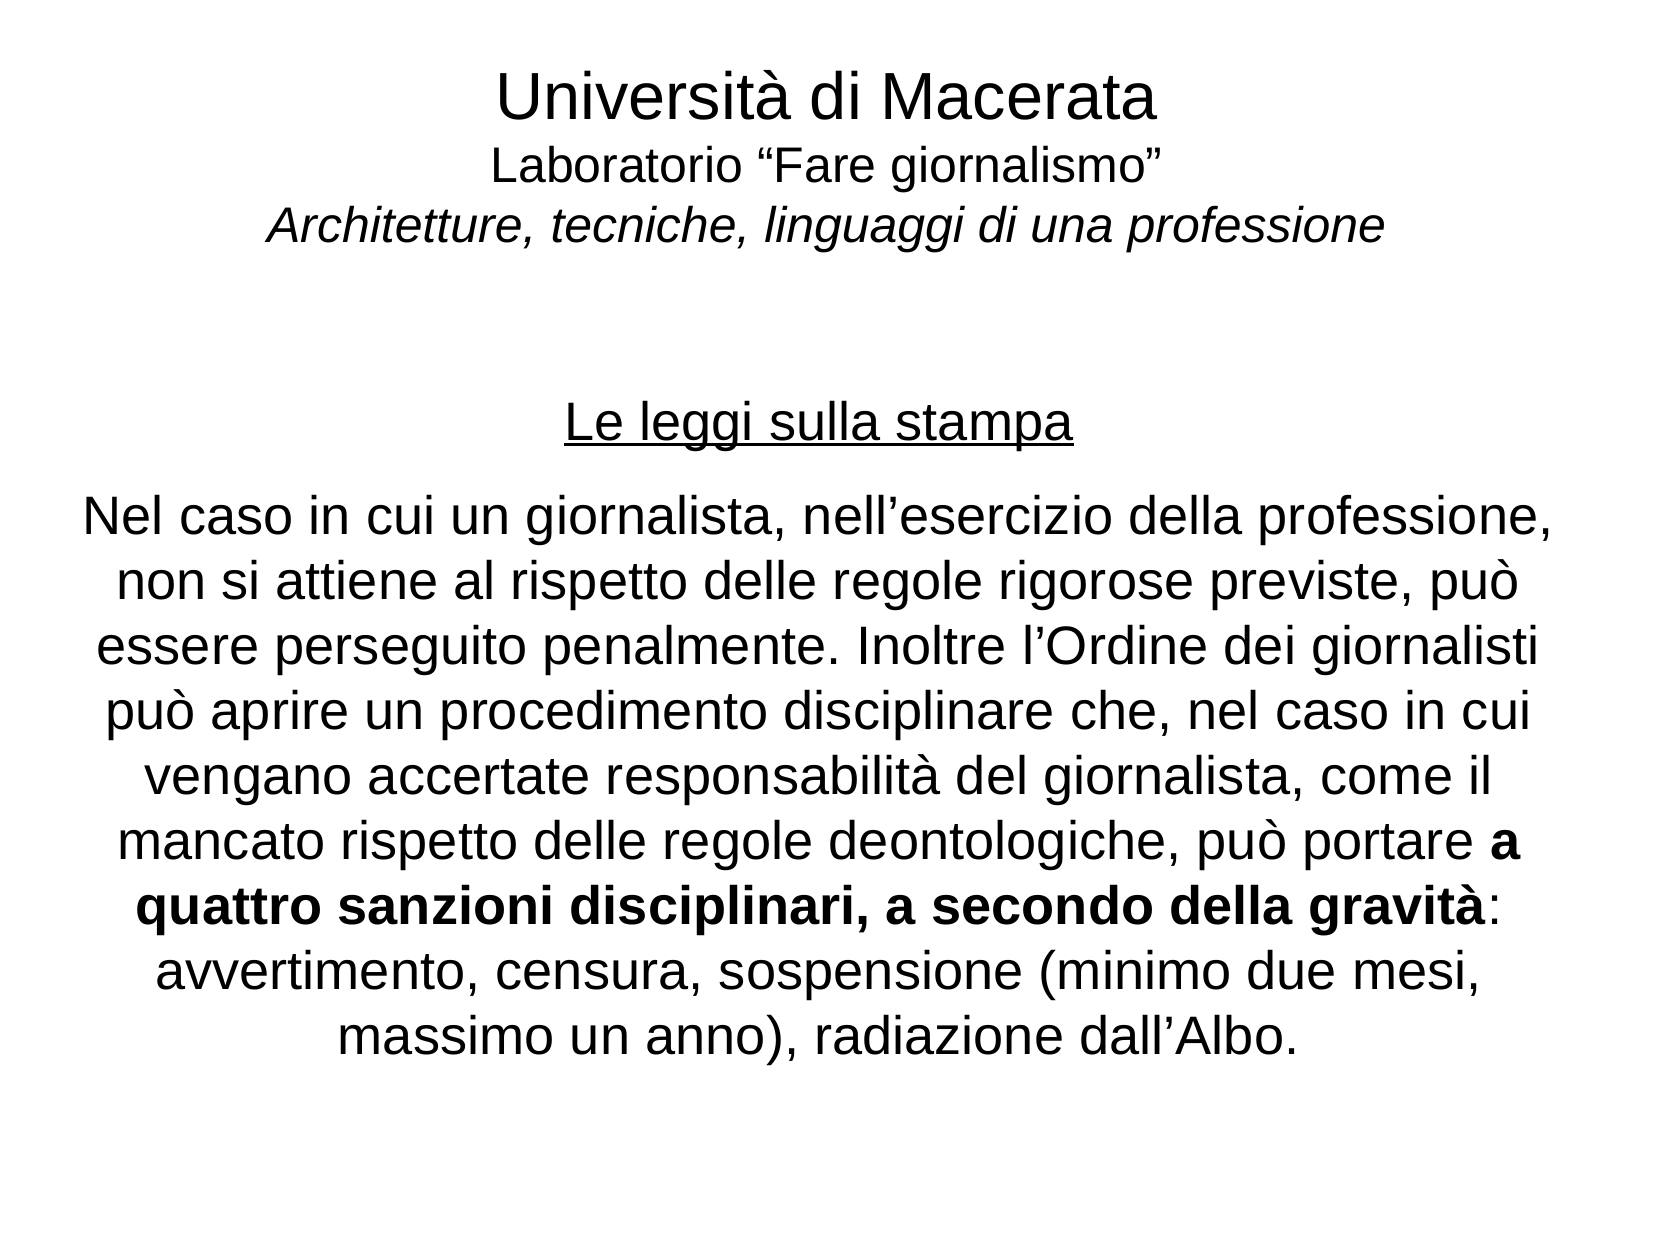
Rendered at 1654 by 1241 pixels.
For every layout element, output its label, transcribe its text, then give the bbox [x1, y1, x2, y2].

subtitle Le leggi sulla stampa Nel caso in cui un giornalista, nell’esercizio della professione, non si attiene al rispetto delle regole rigorose previste, può essere perseguito penalmente. Inoltre l’Ordine dei giornalisti può aprire un procedimento disciplinare che, nel caso in cui vengano accertate responsabilità del giornalista, come il mancato rispetto delle regole deontologiche, può portare a quattro sanzioni disciplinari, a secondo della gravità: avvertimento, censura, sospensione (minimo due mesi, massimo un anno), radiazione dall’Albo. [82, 291, 1571, 1235]
title Università di Macerata Laboratorio “Fare giornalismo” Architetture, tecniche, linguaggi di una professione [82, 49, 1571, 257]
